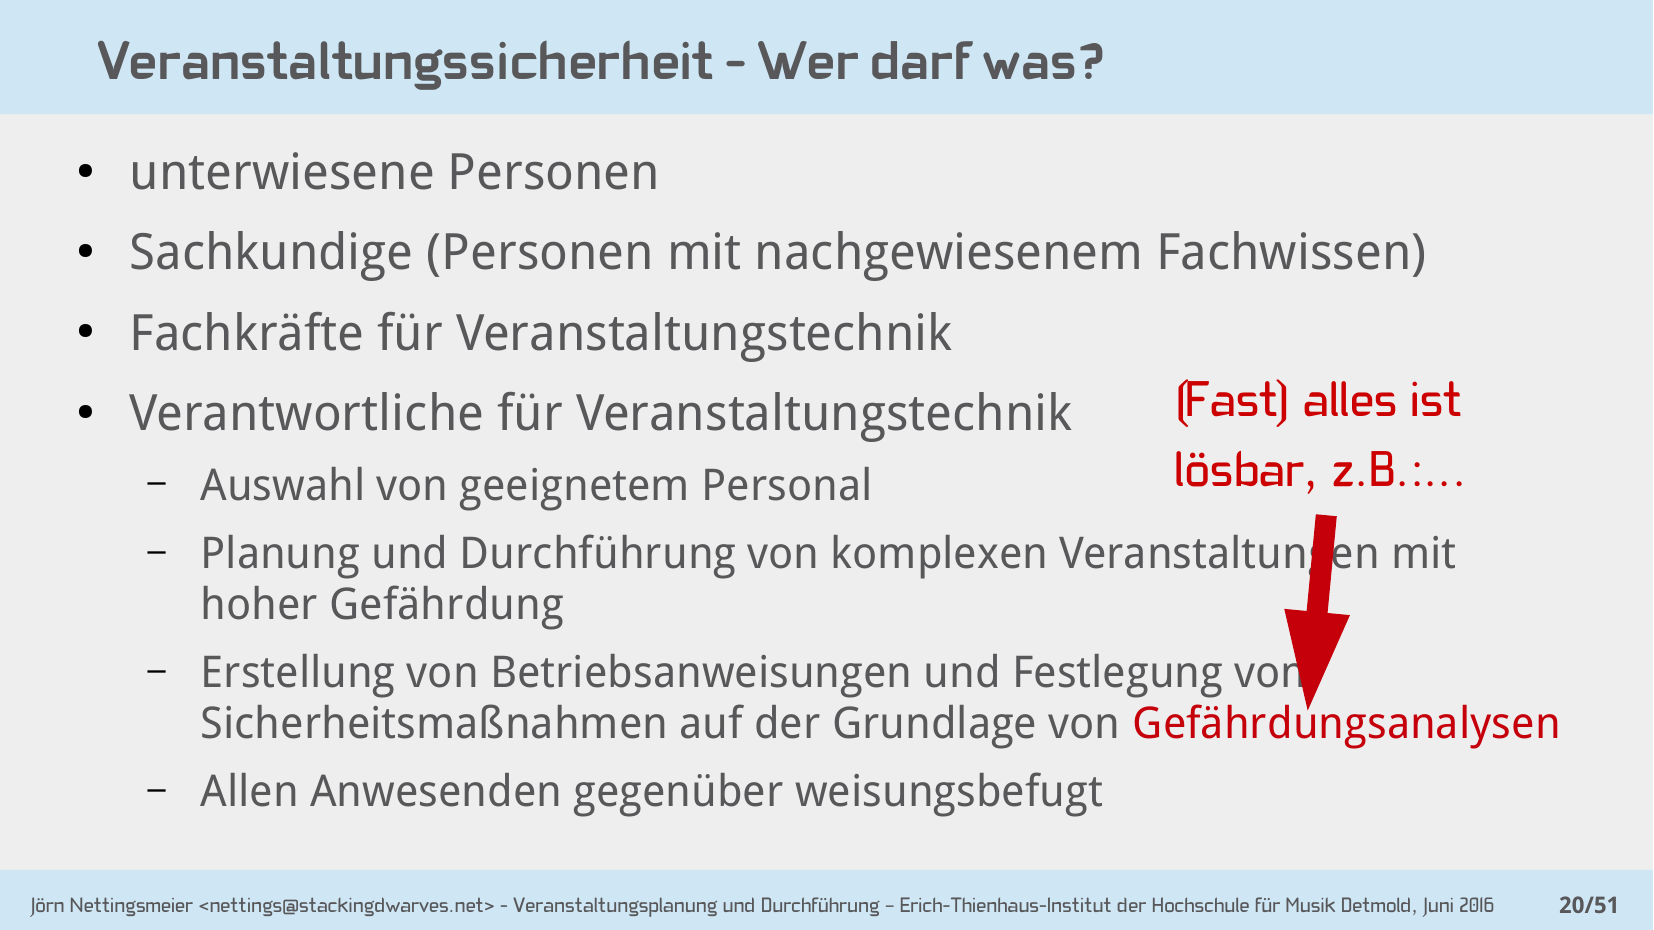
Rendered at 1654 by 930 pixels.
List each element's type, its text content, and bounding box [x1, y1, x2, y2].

title Veranstaltungssicherheit - Wer darf was? [97, 0, 1337, 126]
list unterwiesene Personen Sachkundige (Personen mit nachgewiesenem Fachwissen) Fachkräfte für Veranstaltungstechnik Verantwortliche für Veranstaltungstechnik Auswahl von geeignetem Personal Planung und Durchführung von komplexen Veranstaltungen mit hoher Gefährdung Erstellung von Betriebsanweisungen und Festlegung von Sicherheitsmaßnahmen auf der Grundlage von Gefährdungsanalysen Allen Anwesenden gegenüber weisungsbefugt [58, 142, 1576, 876]
text_box (Fast) alles ist lösbar, z.B.:... [1149, 347, 1607, 624]
